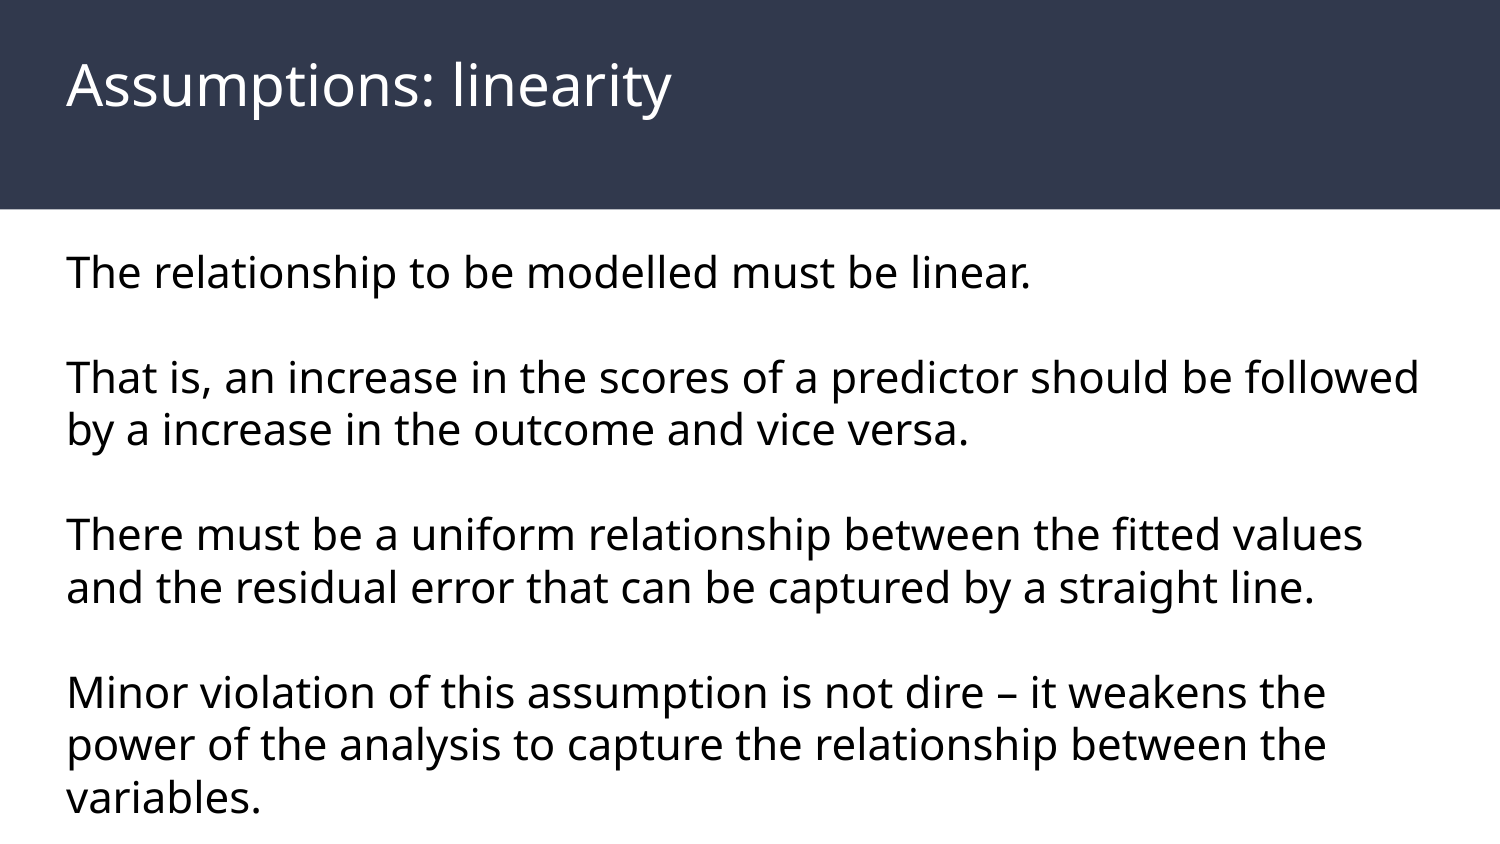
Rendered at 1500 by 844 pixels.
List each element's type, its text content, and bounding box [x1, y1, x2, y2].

title Assumptions: linearity [51, 33, 1449, 136]
text_box The relationship to be modelled must be linear. That is, an increase in the scores of a predictor should be followed by a increase in the outcome and vice versa. There must be a uniform relationship between the fitted values and the residual error that can be captured by a straight line. Minor violation of this assumption is not dire – it weakens the power of the analysis to capture the relationship between the variables. [51, 229, 1465, 831]
